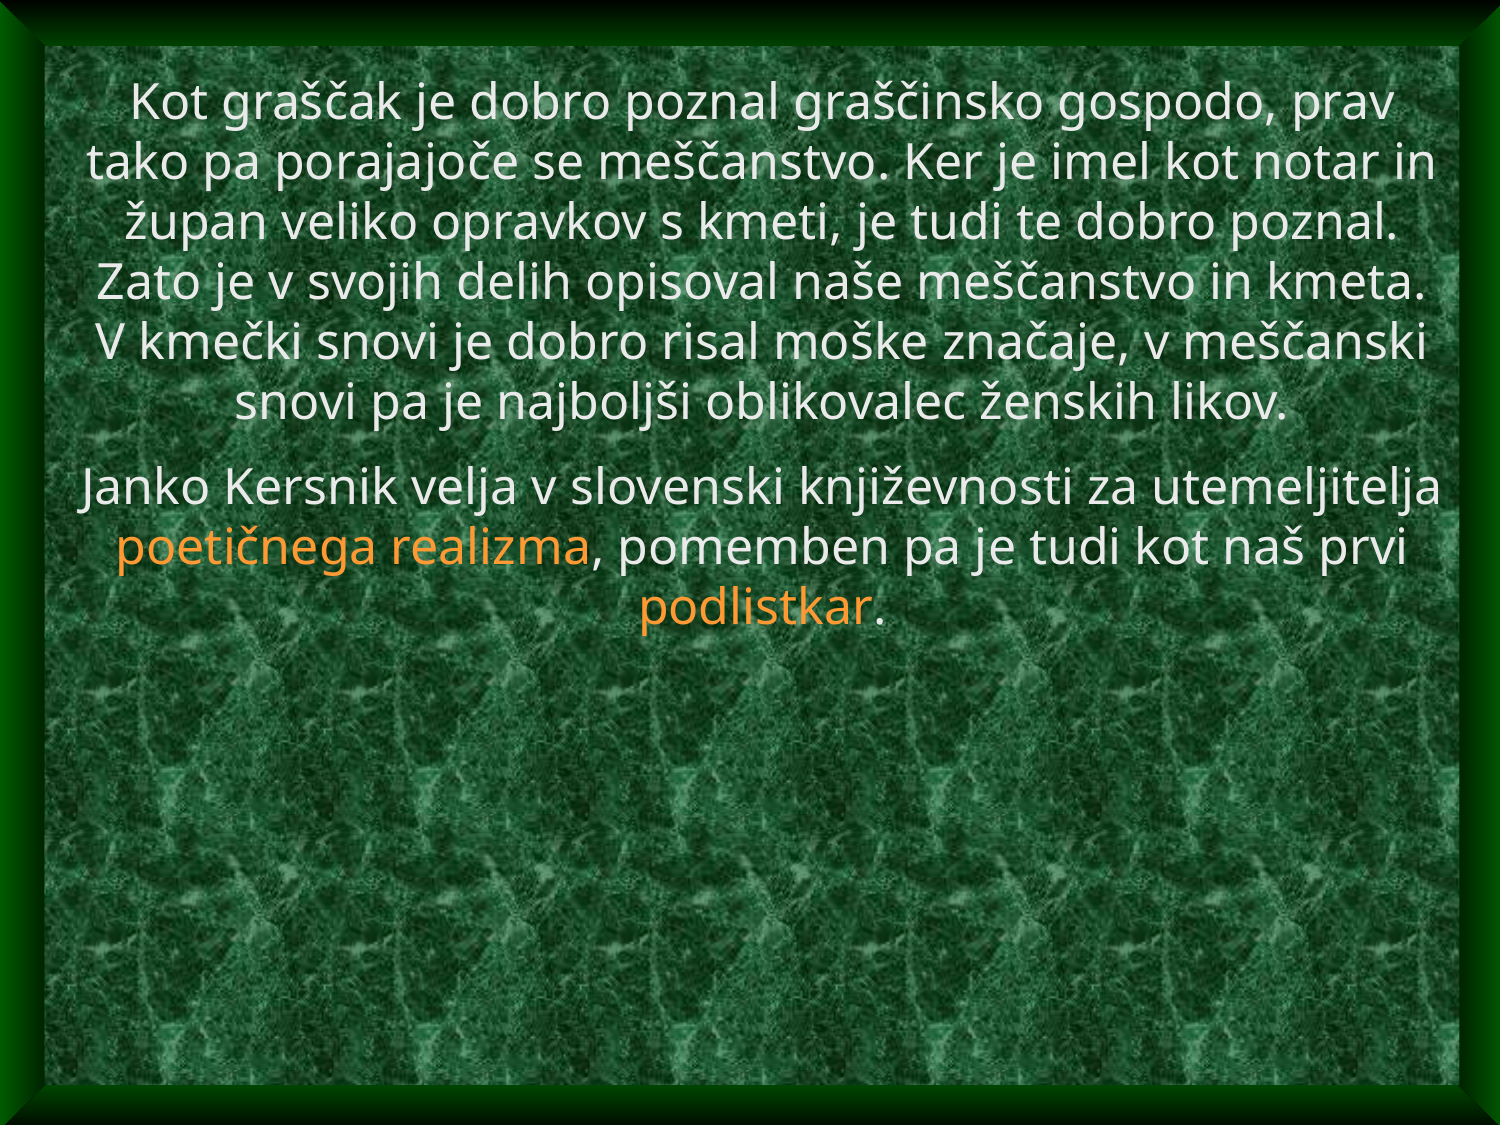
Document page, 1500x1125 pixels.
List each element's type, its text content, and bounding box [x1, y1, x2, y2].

text_box Kot graščak je dobro poznal graščinsko gospodo, prav tako pa porajajoče se meščanstvo. Ker je imel kot notar in župan veliko opravkov s kmeti, je tudi te dobro poznal. Zato je v svojih delih opisoval naše meščanstvo in kmeta. V kmečki snovi je dobro risal moške značaje, v meščanski snovi pa je najboljši oblikovalec ženskih likov. Janko Kersnik velja v slovenski književnosti za utemeljitelja poetičnega realizma, pomemben pa je tudi kot naš prvi podlistkar. [62, 62, 1463, 643]
picture [44, 46, 1460, 1085]
